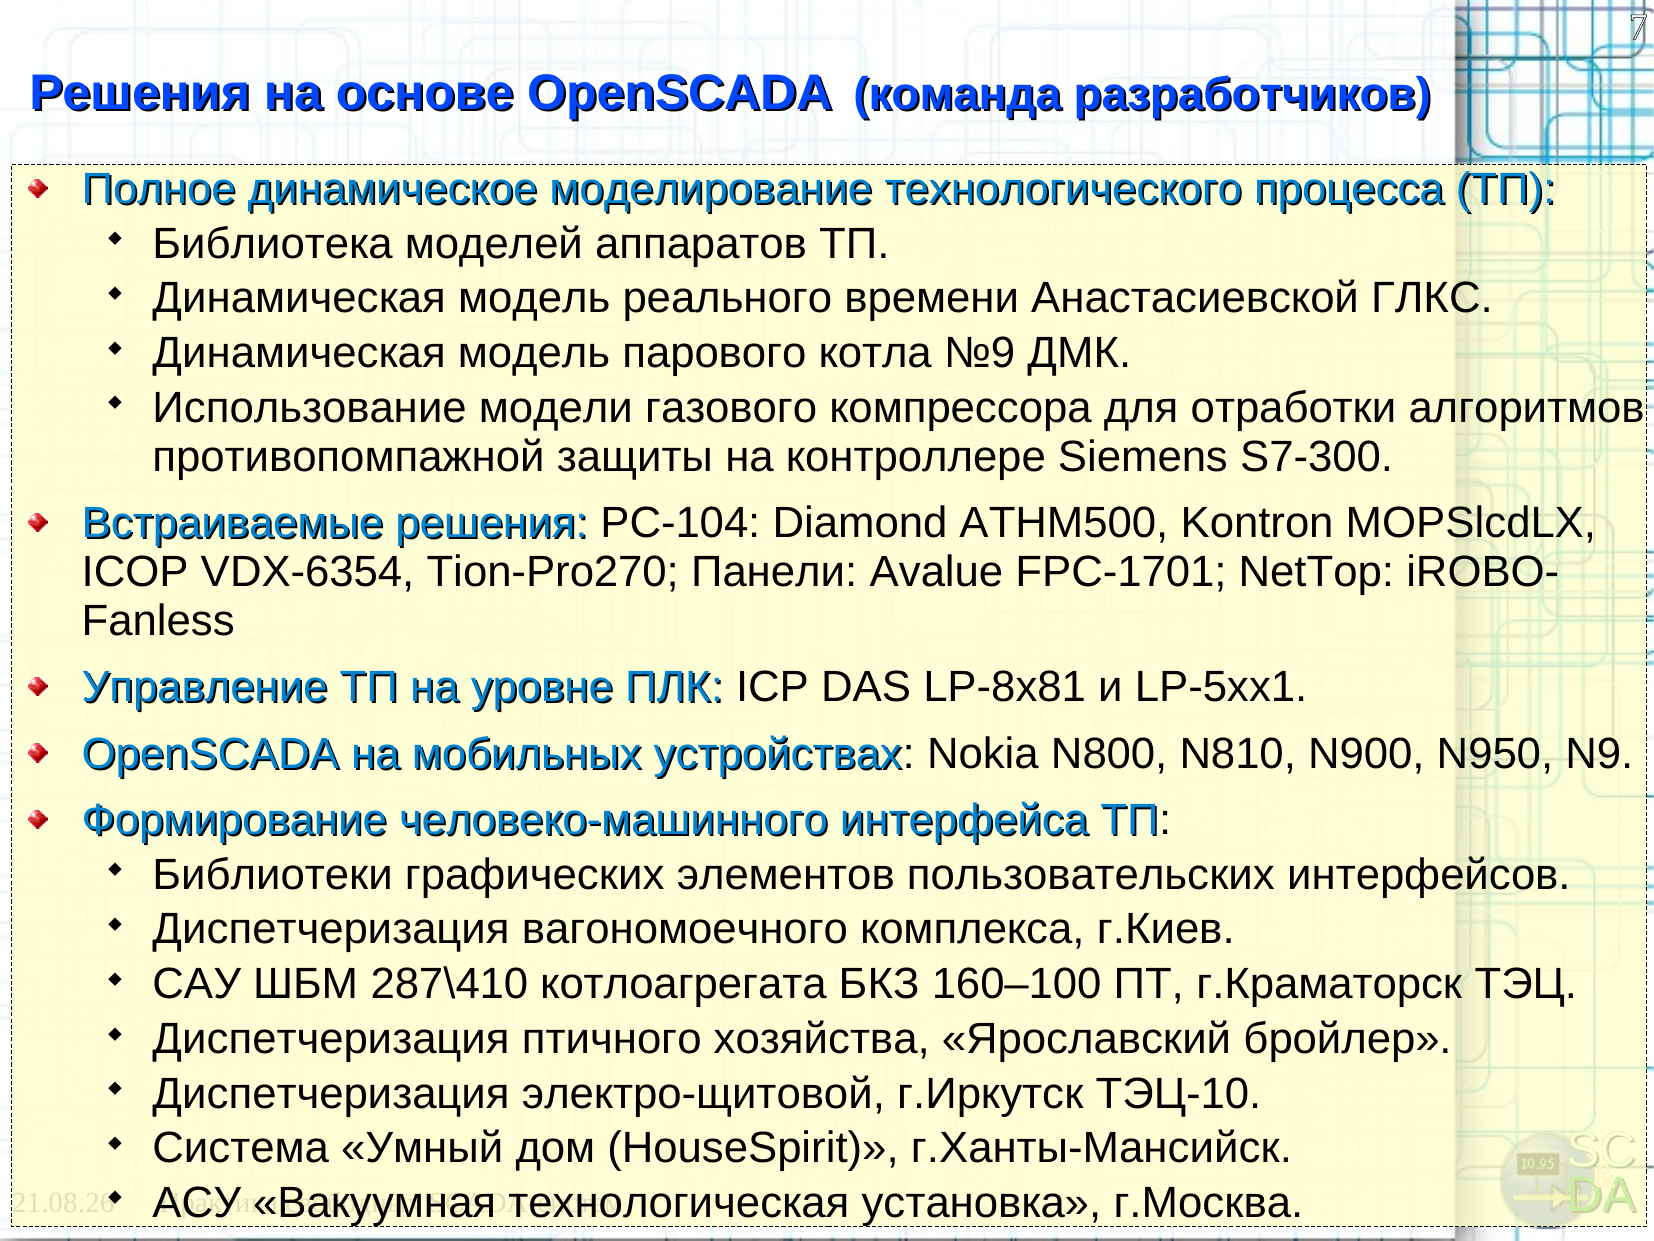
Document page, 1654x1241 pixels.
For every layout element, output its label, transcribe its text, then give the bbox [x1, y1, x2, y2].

picture [0, 0, 1654, 1241]
title Решения на основе OpenSCADA (команда разработчиков) [25, 33, 1436, 118]
list Полное динамическое моделирование технологического процесса (ТП): Библиотека моделей аппаратов ТП. Динамическая модель реального времени Анастасиевской ГЛКС. Динамическая модель парового котла №9 ДМК. Использование модели газового компрессора для отработки алгоритмов противопомпажной защиты на контроллере Siemens S7-300. Встраиваемые решения: PC-104: Diamond ATHM500, Kontron MOPSlcdLX, ICOP VDX-6354, Tion-Pro270; Панели: Avalue FPC-1701; NetTop: iROBO-Fanless Управление ТП на уровне ПЛК: ICP DAS LP-8x81 и LP-5xx1. OpenSCADA на мобильных устройствах: Nokia N800, N810, N900, N950, N9. Формирование человеко-машинного интерфейса ТП: Библиотеки графических элементов пользовательских интерфейсов. Диспетчеризация вагономоечного комплекса, г.Киев. САУ ШБМ 287\410 котлоагрегата БКЗ 160–100 ПТ, г.Краматорск ТЭЦ. Диспетчеризация птичного хозяйства, «Ярославский бройлер». Диспетчеризация электро-щитовой, г.Иркутск ТЭЦ-10. Система «Умный дом (HouseSpirit)», г.Ханты-Мансийск. АСУ «Вакуумная технологическая установка», г.Москва. [11, 164, 1647, 1110]
